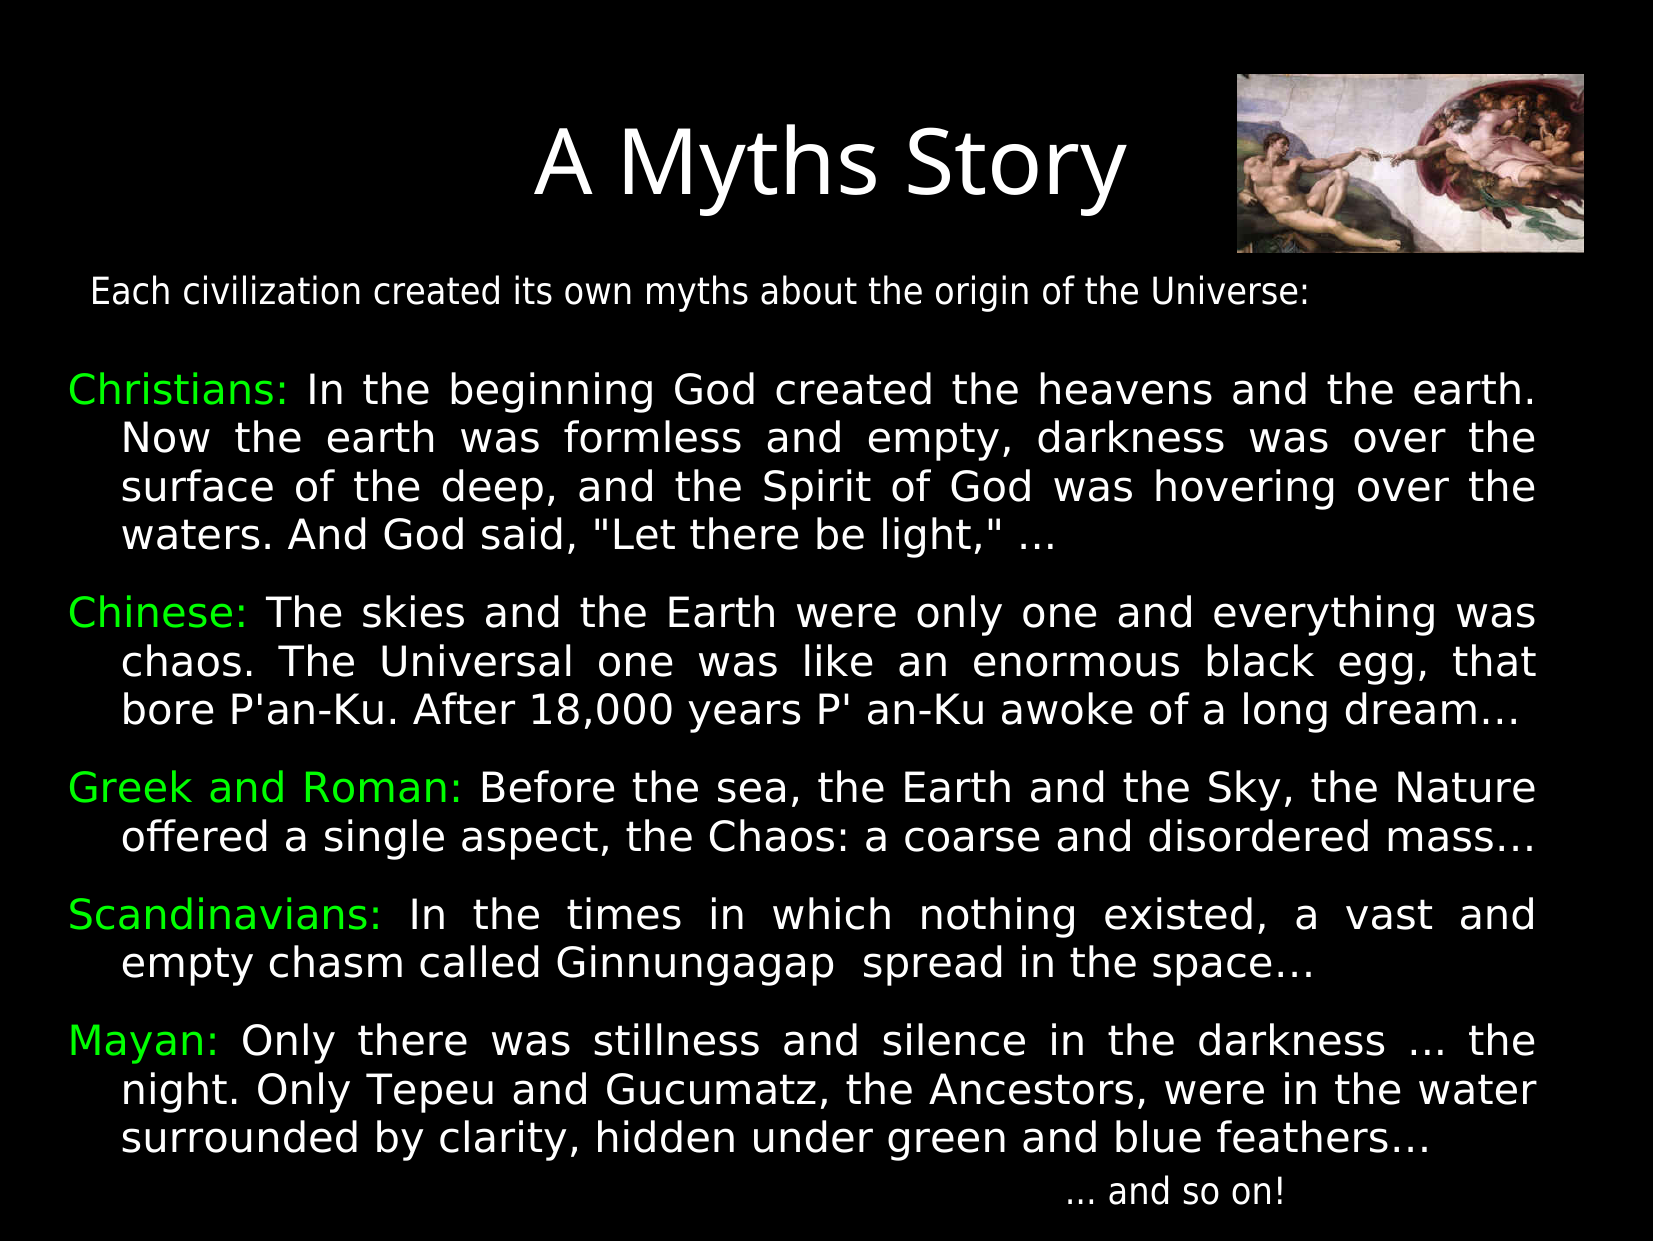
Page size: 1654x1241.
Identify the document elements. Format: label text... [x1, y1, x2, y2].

text_box Each civilization created its own myths about the origin of the Universe: [75, 262, 1388, 321]
picture [1576, 74, 1584, 253]
list Christians: In the beginning God created the heavens and the earth. Now the earth was formless and empty, darkness was over the surface of the deep, and the Spirit of God was hovering over the waters. And God said, "Let there be light," ... Chinese: The skies and the Earth were only one and everything was chaos. The Universal one was like an enormous black egg, that bore P'an-Ku. After 18,000 years P' an-Ku awoke of a long dream… Greek and Roman: Before the sea, the Earth and the Sky, the Nature offered a single aspect, the Chaos: a coarse and disordered mass… Scandinavians: In the times in which nothing existed, a vast and empty chasm called Ginnungagap spread in the space… Mayan: Only there was stillness and silence in the darkness ... the night. Only Tepeu and Gucumatz, the Ancestors, were in the water surrounded by clarity, hidden under green and blue feathers… [49, 365, 1538, 1170]
text_box ... and so on! [1050, 1162, 1613, 1221]
title A Myths Story [87, 55, 1576, 263]
